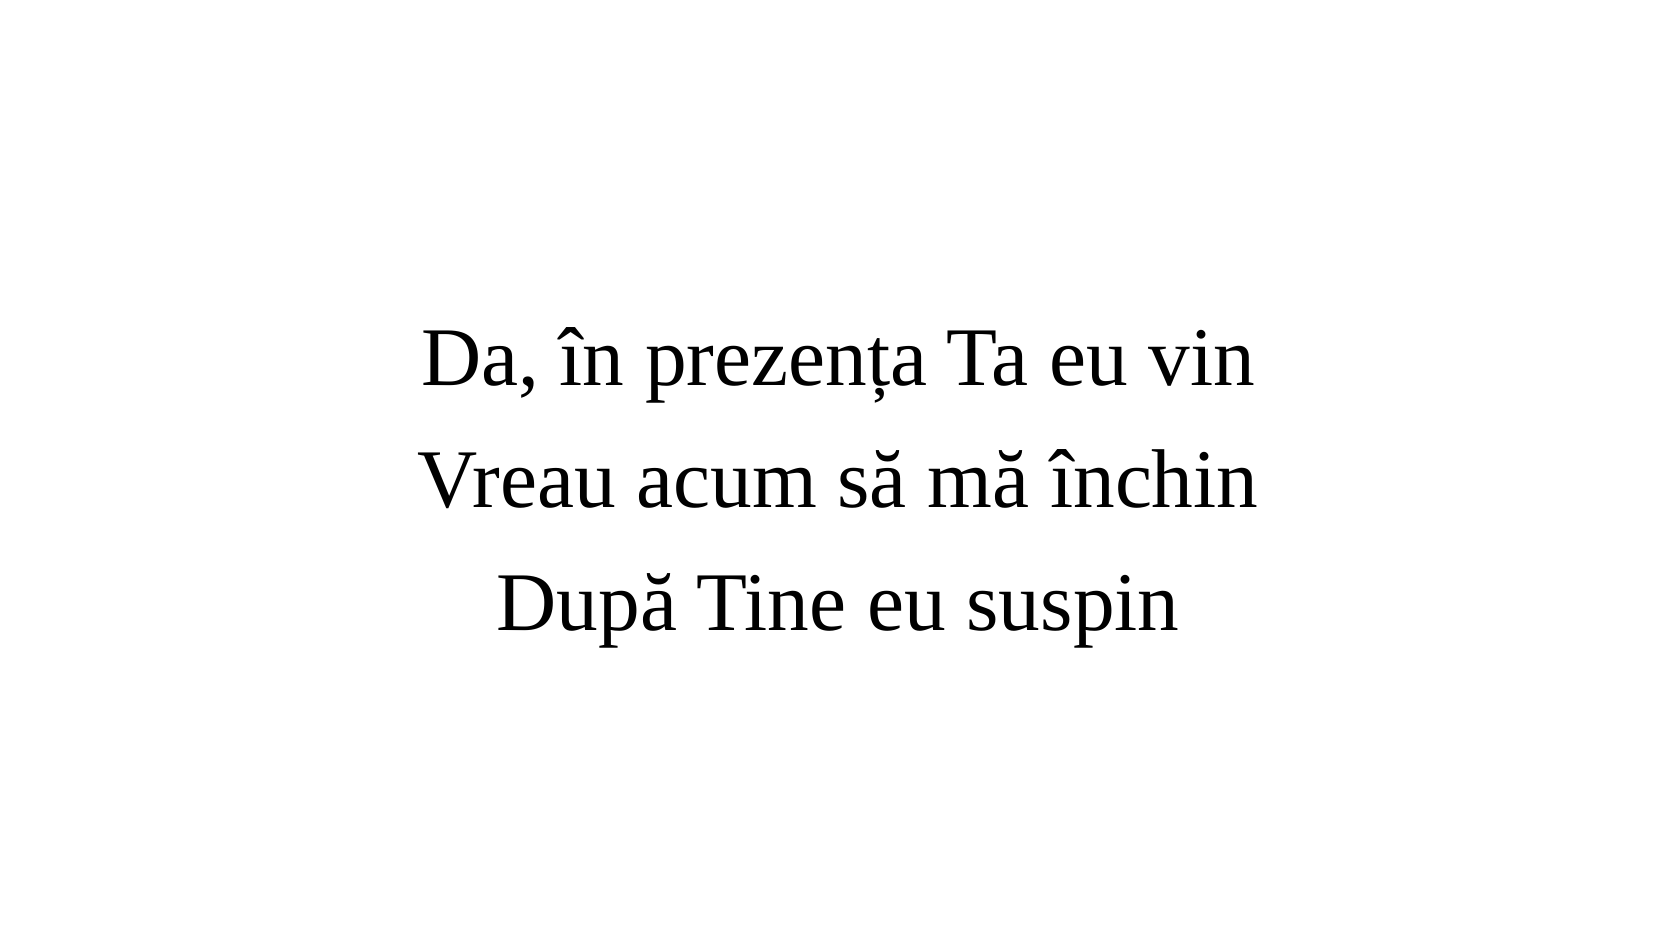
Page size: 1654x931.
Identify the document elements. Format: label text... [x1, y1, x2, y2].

subtitle Da, în prezența Ta eu vin Vreau acum să mă închin După Tine eu suspin [177, 300, 1501, 650]
